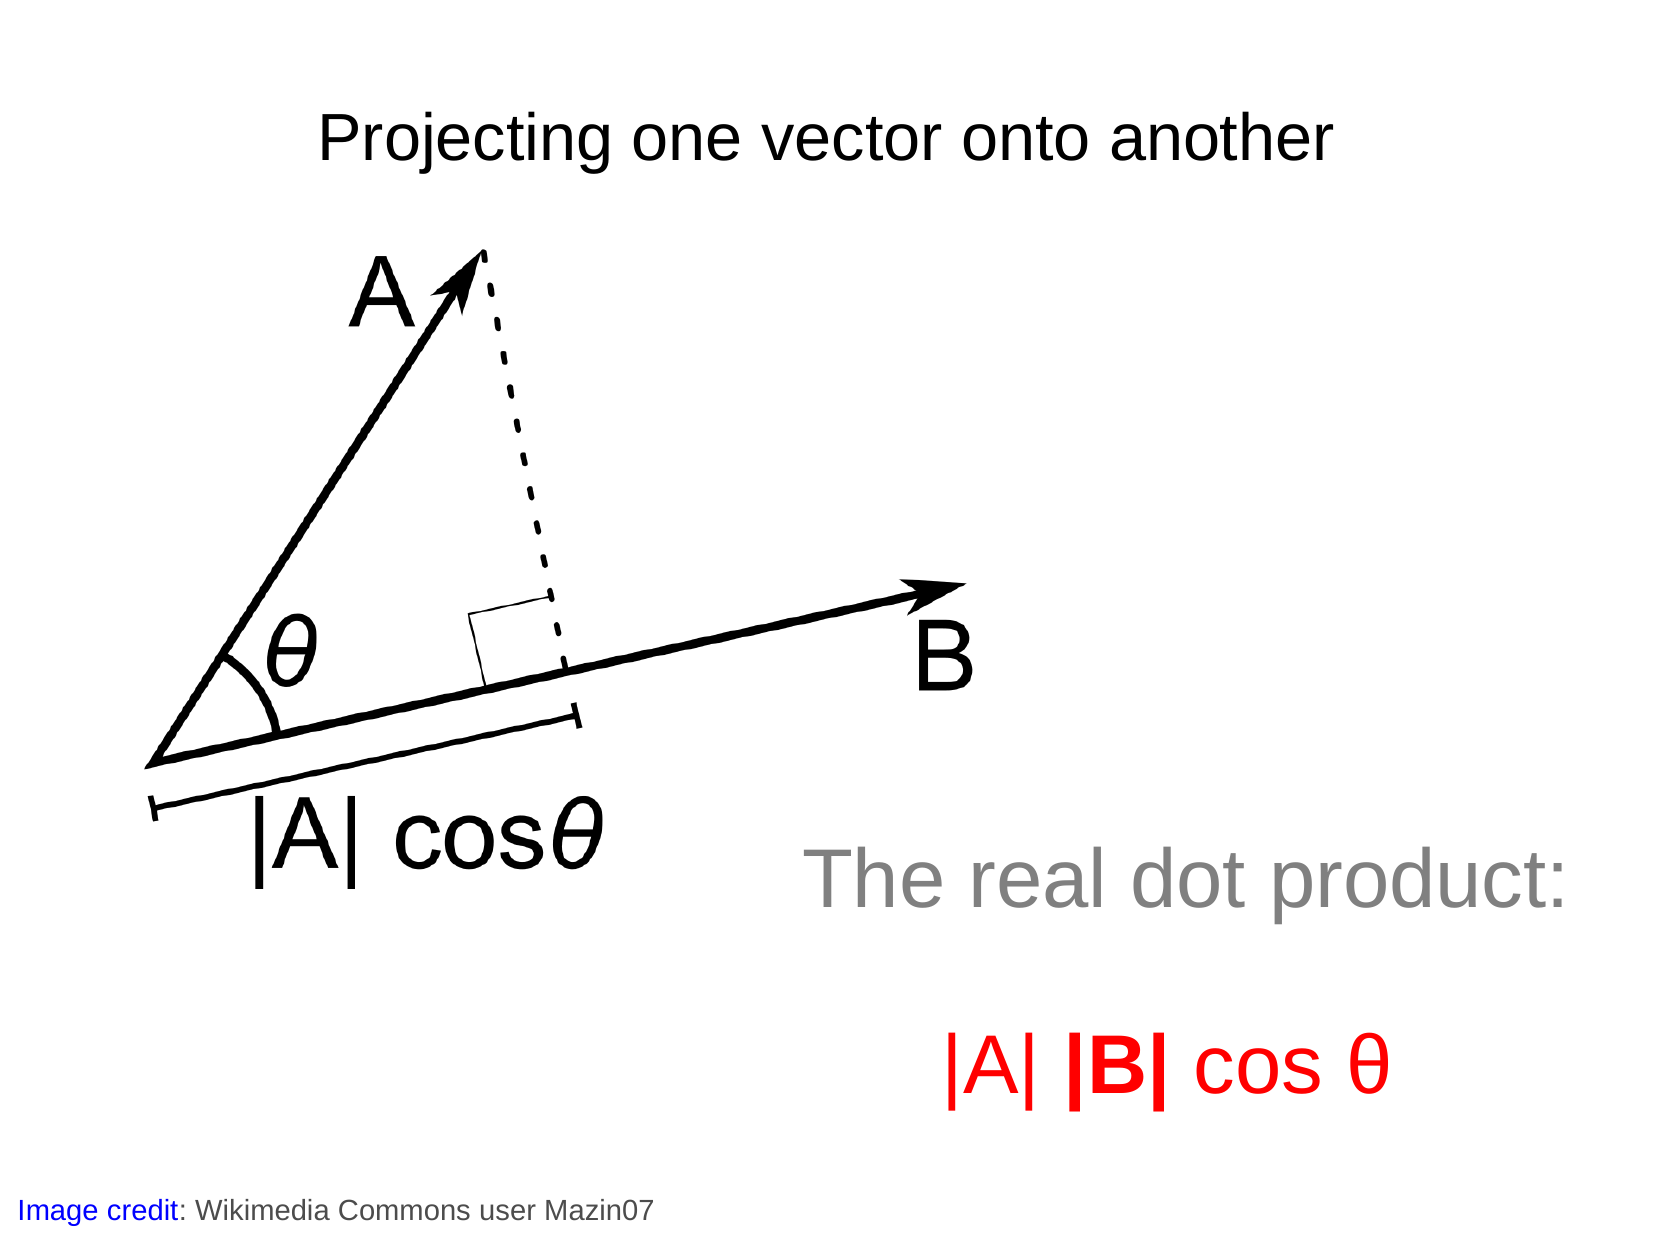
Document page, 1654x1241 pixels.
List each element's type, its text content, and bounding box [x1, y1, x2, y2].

text_box The real dot product: |A| |B| cos θ [787, 825, 1651, 1119]
text_box Image credit: Wikimedia Commons user Mazin07 [2, 1186, 1163, 1234]
subtitle Projecting one vector onto another [82, 49, 1571, 226]
picture [132, 231, 996, 922]
